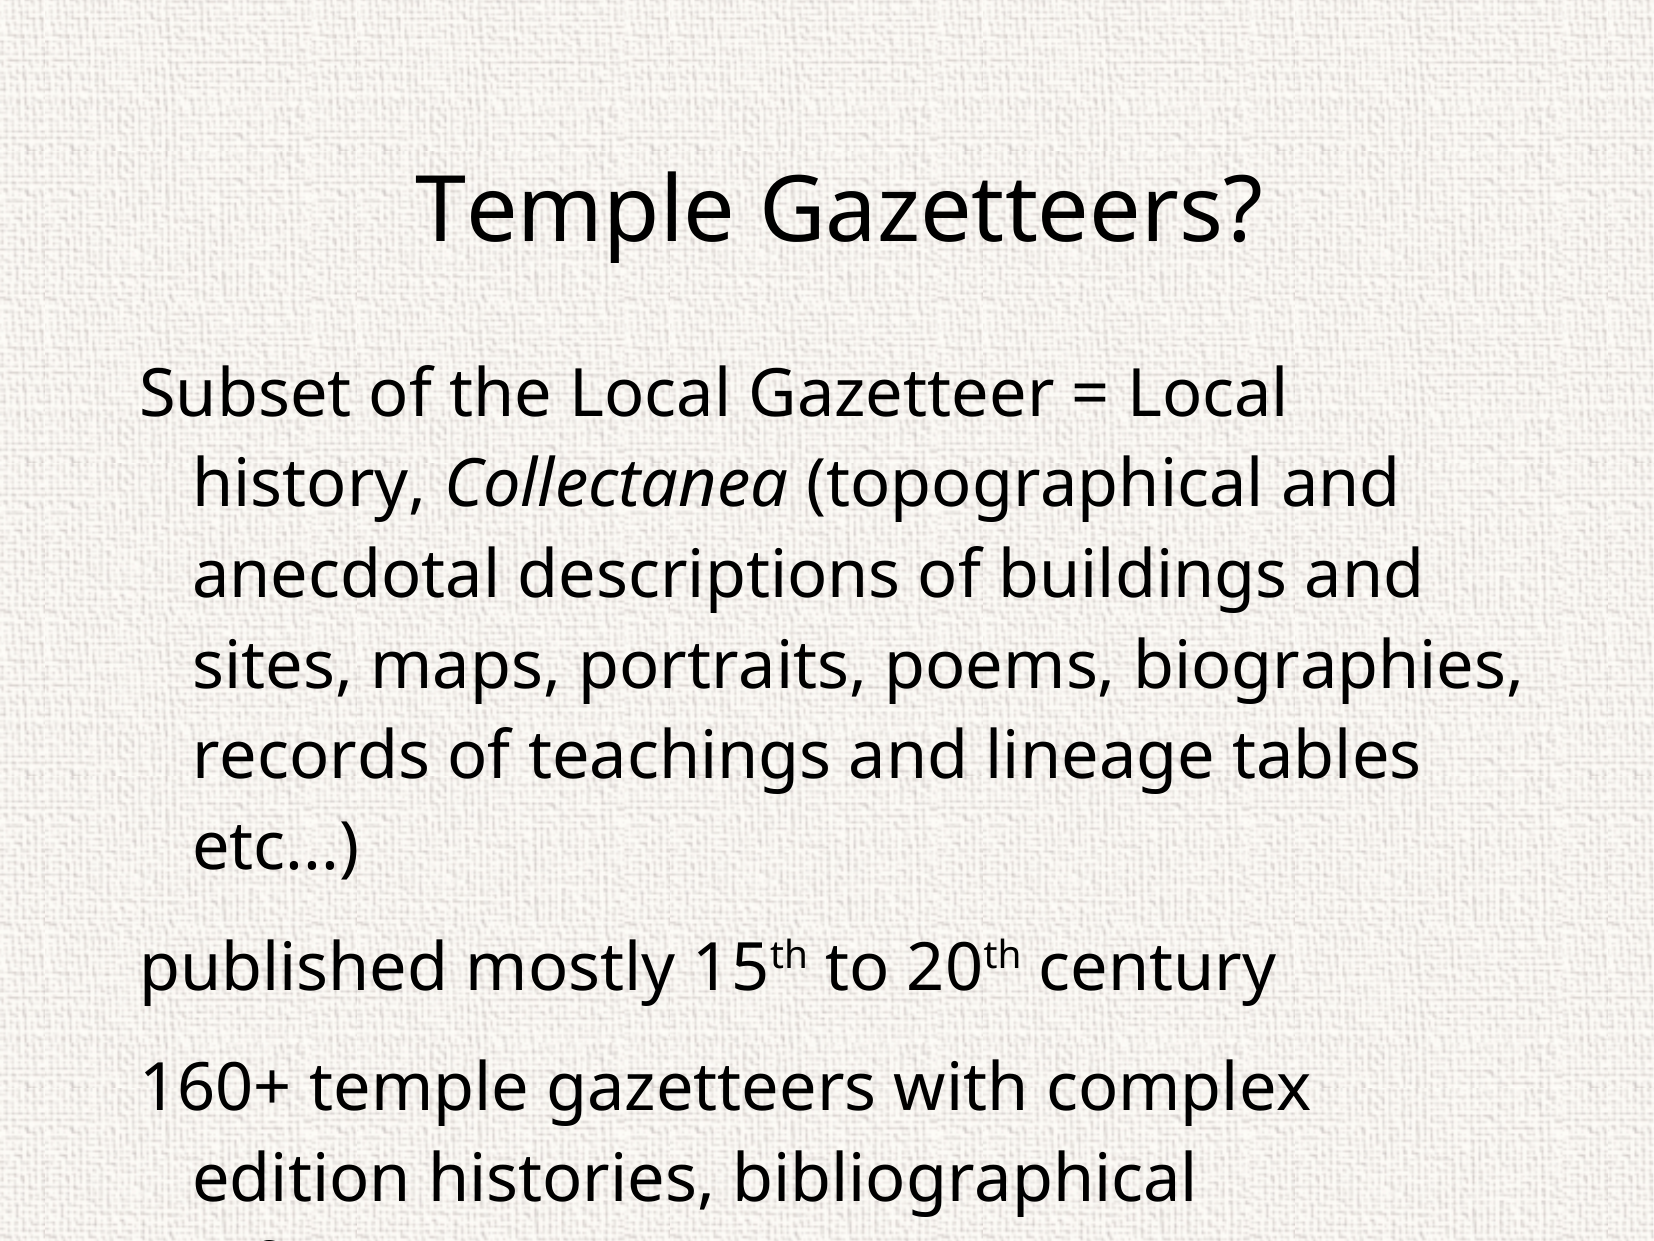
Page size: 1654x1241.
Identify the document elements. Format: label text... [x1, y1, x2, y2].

title Temple Gazetteers? [121, 110, 1534, 303]
list Subset of the Local Gazetteer = Local history, Collectanea (topographical and anecdotal descriptions of buildings and sites, maps, portraits, poems, biographies, records of teachings and lineage tables etc...) published mostly 15th to 20th century 160+ temple gazetteers with complex edition histories, bibliographical information on 200+ [121, 344, 1534, 1119]
picture [0, 0, 1654, 1241]
